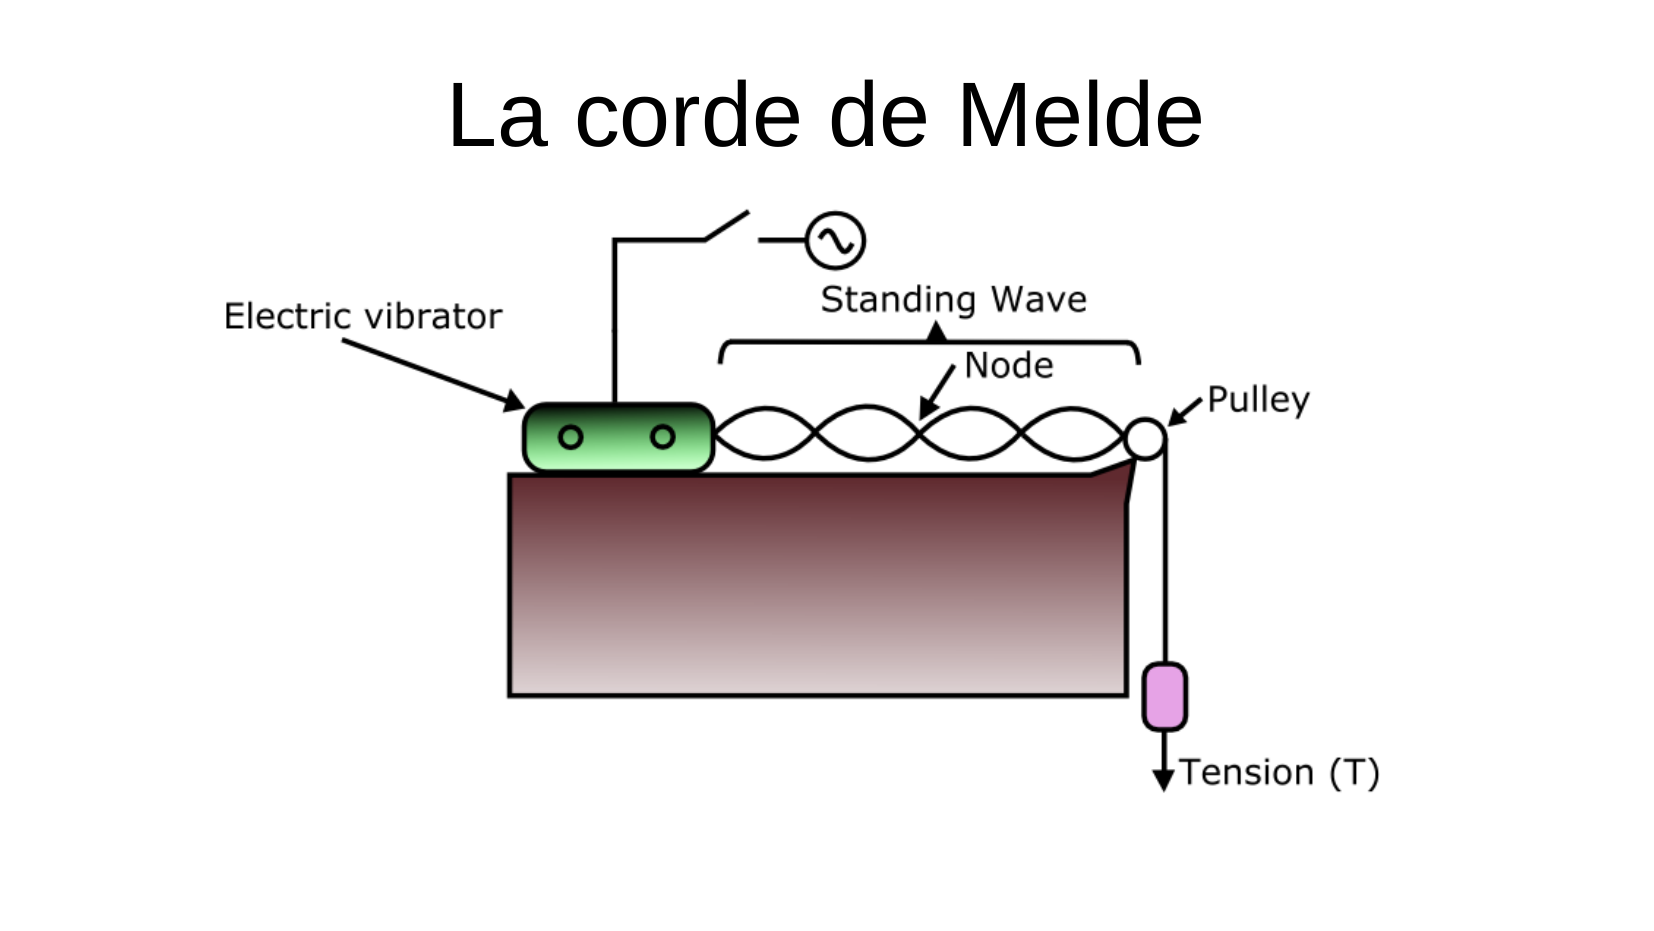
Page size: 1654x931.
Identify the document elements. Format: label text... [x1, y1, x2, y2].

picture [212, 188, 1399, 815]
title La corde de Melde [82, 37, 1571, 193]
